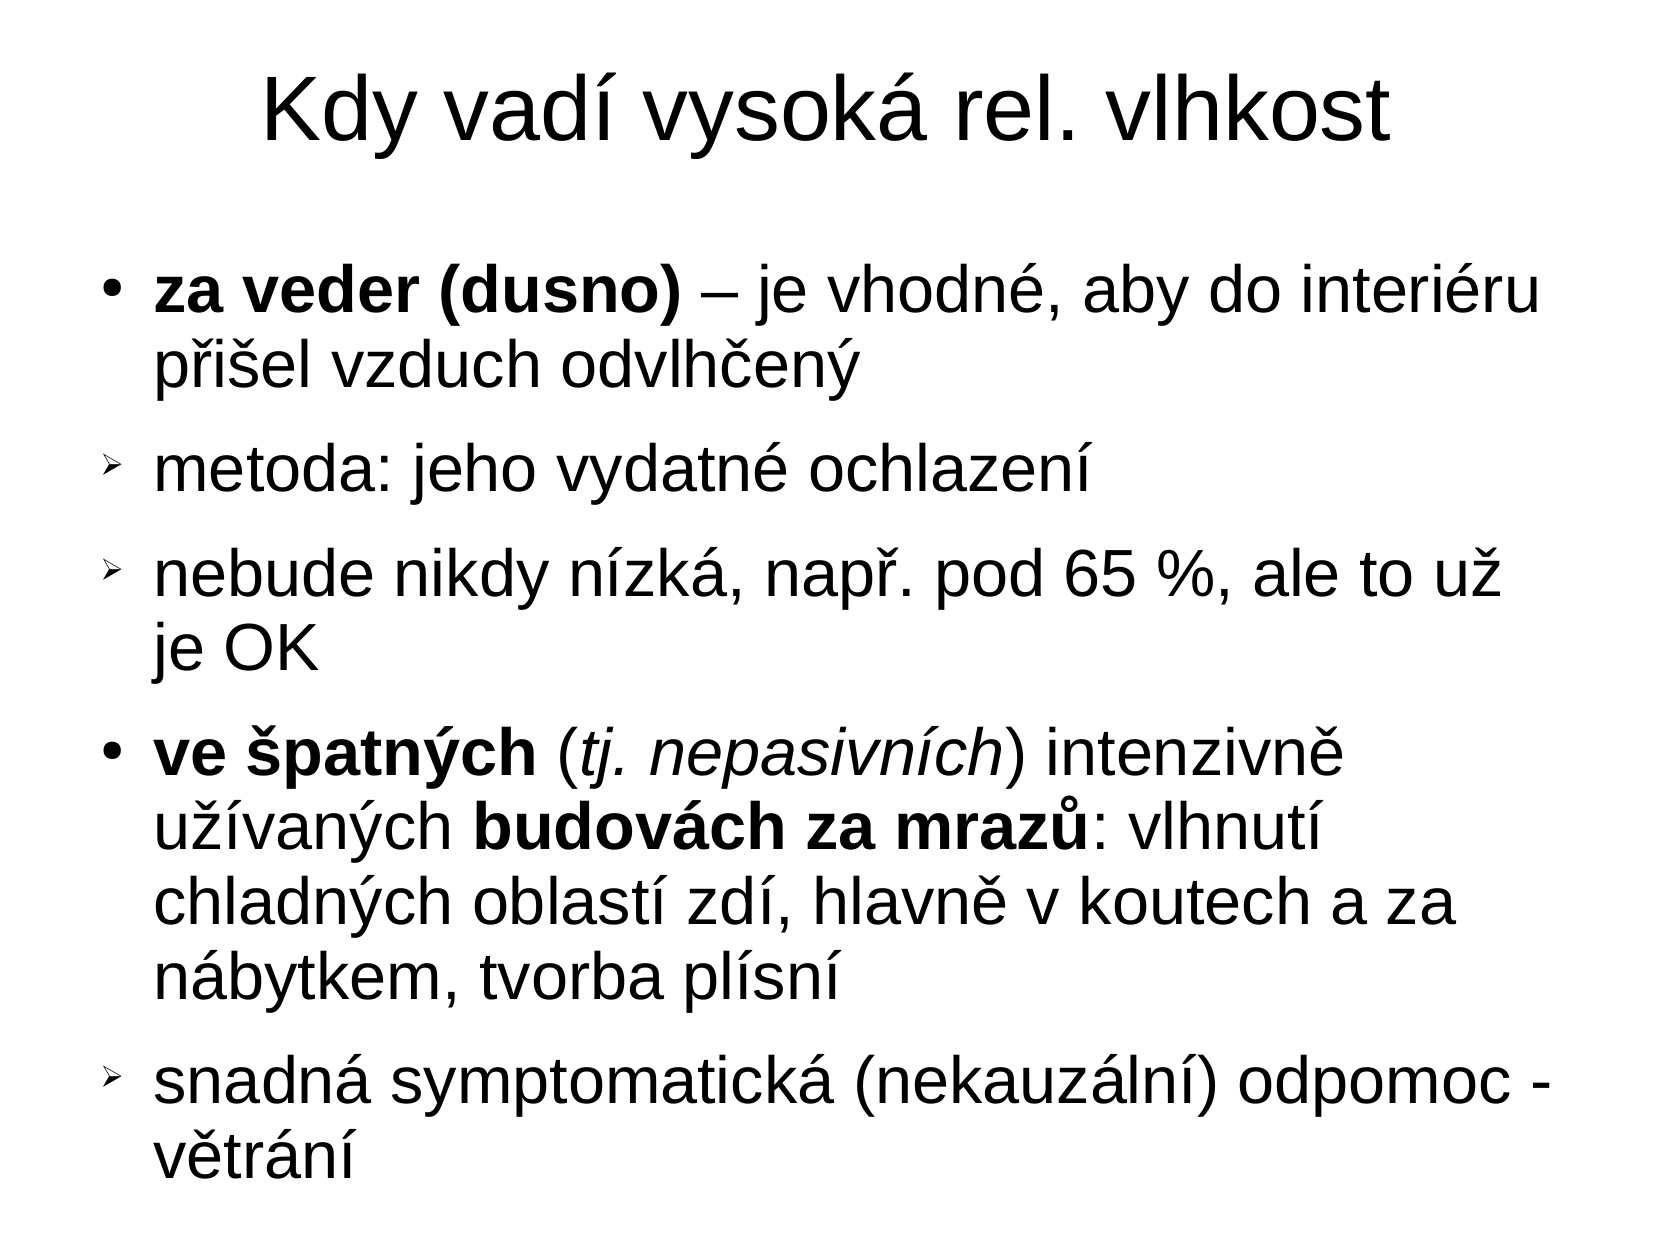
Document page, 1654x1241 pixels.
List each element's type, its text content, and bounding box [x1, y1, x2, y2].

list za veder (dusno) – je vhodné, aby do interiéru přišel vzduch odvlhčený metoda: jeho vydatné ochlazení nebude nikdy nízká, např. pod 65 %, ale to už je OK ve špatných (tj. nepasivních) intenzivně užívaných budovách za mrazů: vlhnutí chladných oblastí zdí, hlavně v koutech a za nábytkem, tvorba plísní snadná symptomatická (nekauzální) odpomoc - větrání [82, 252, 1571, 1193]
title Kdy vadí vysoká rel. vlhkost [82, 5, 1571, 213]
